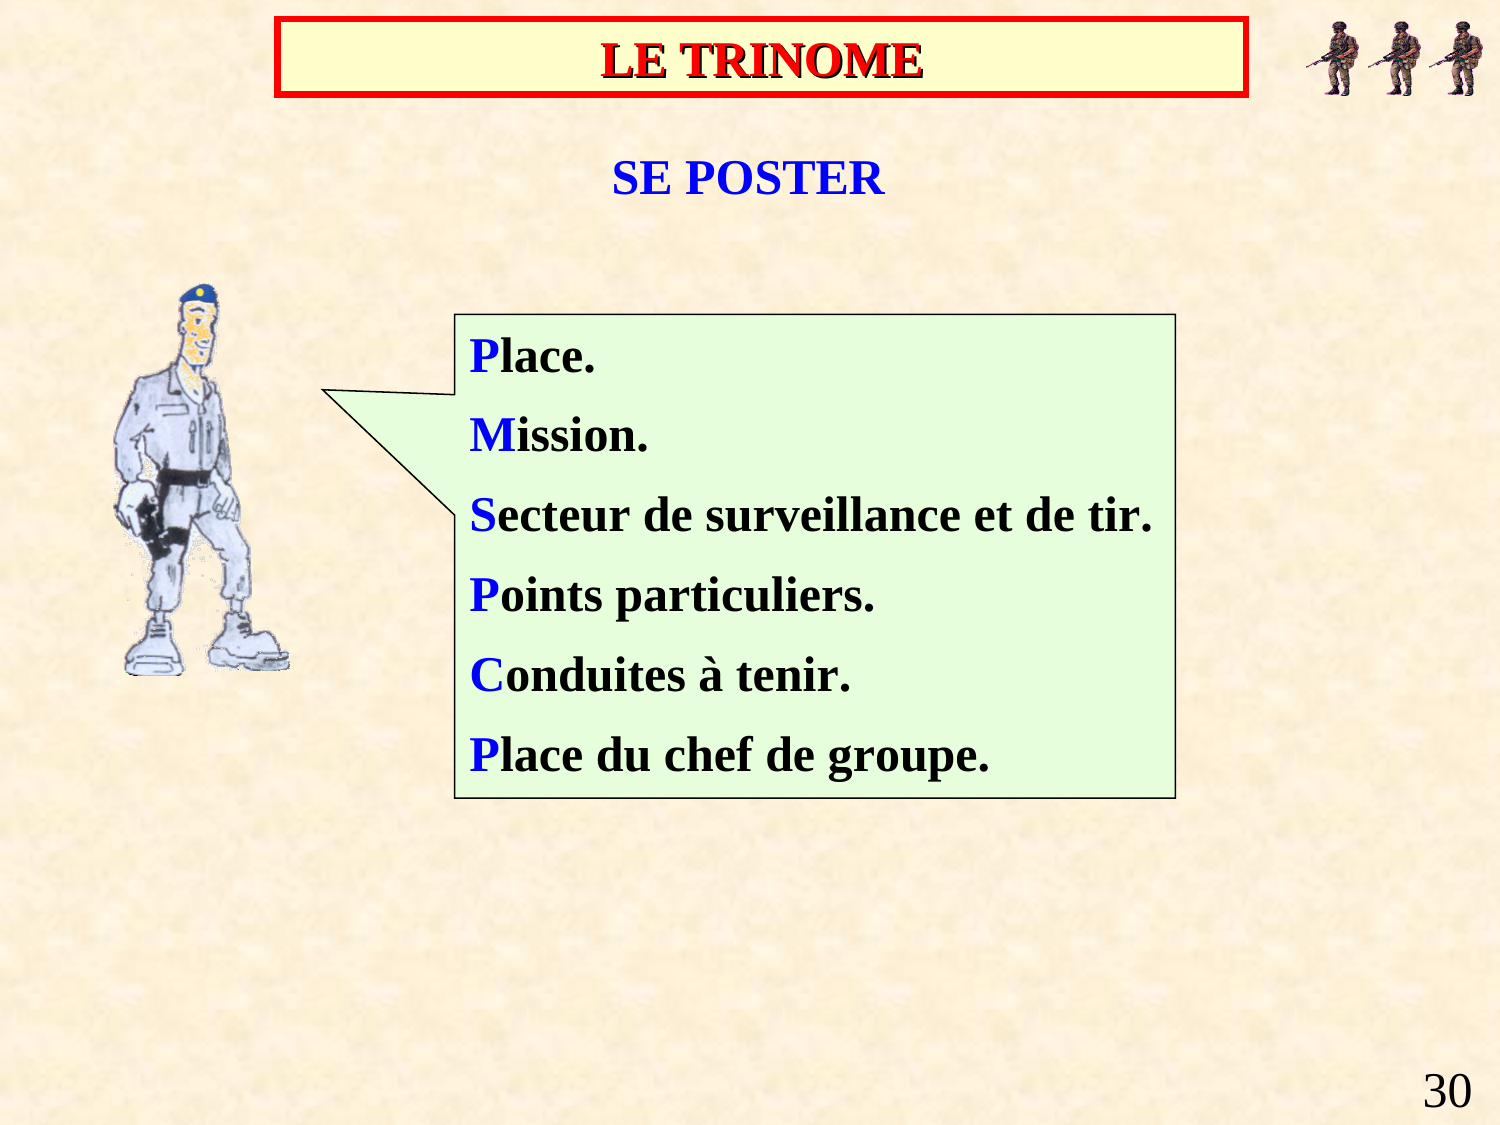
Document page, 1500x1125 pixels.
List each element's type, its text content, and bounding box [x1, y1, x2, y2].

text_box LE TRINOME [277, 18, 1247, 95]
picture [0, 0, 1500, 1125]
text_box SE POSTER [596, 137, 913, 213]
text_box Place. Mission. Secteur de surveillance et de tir. Points particuliers. Conduites à tenir. Place du chef de groupe. [322, 314, 1176, 799]
